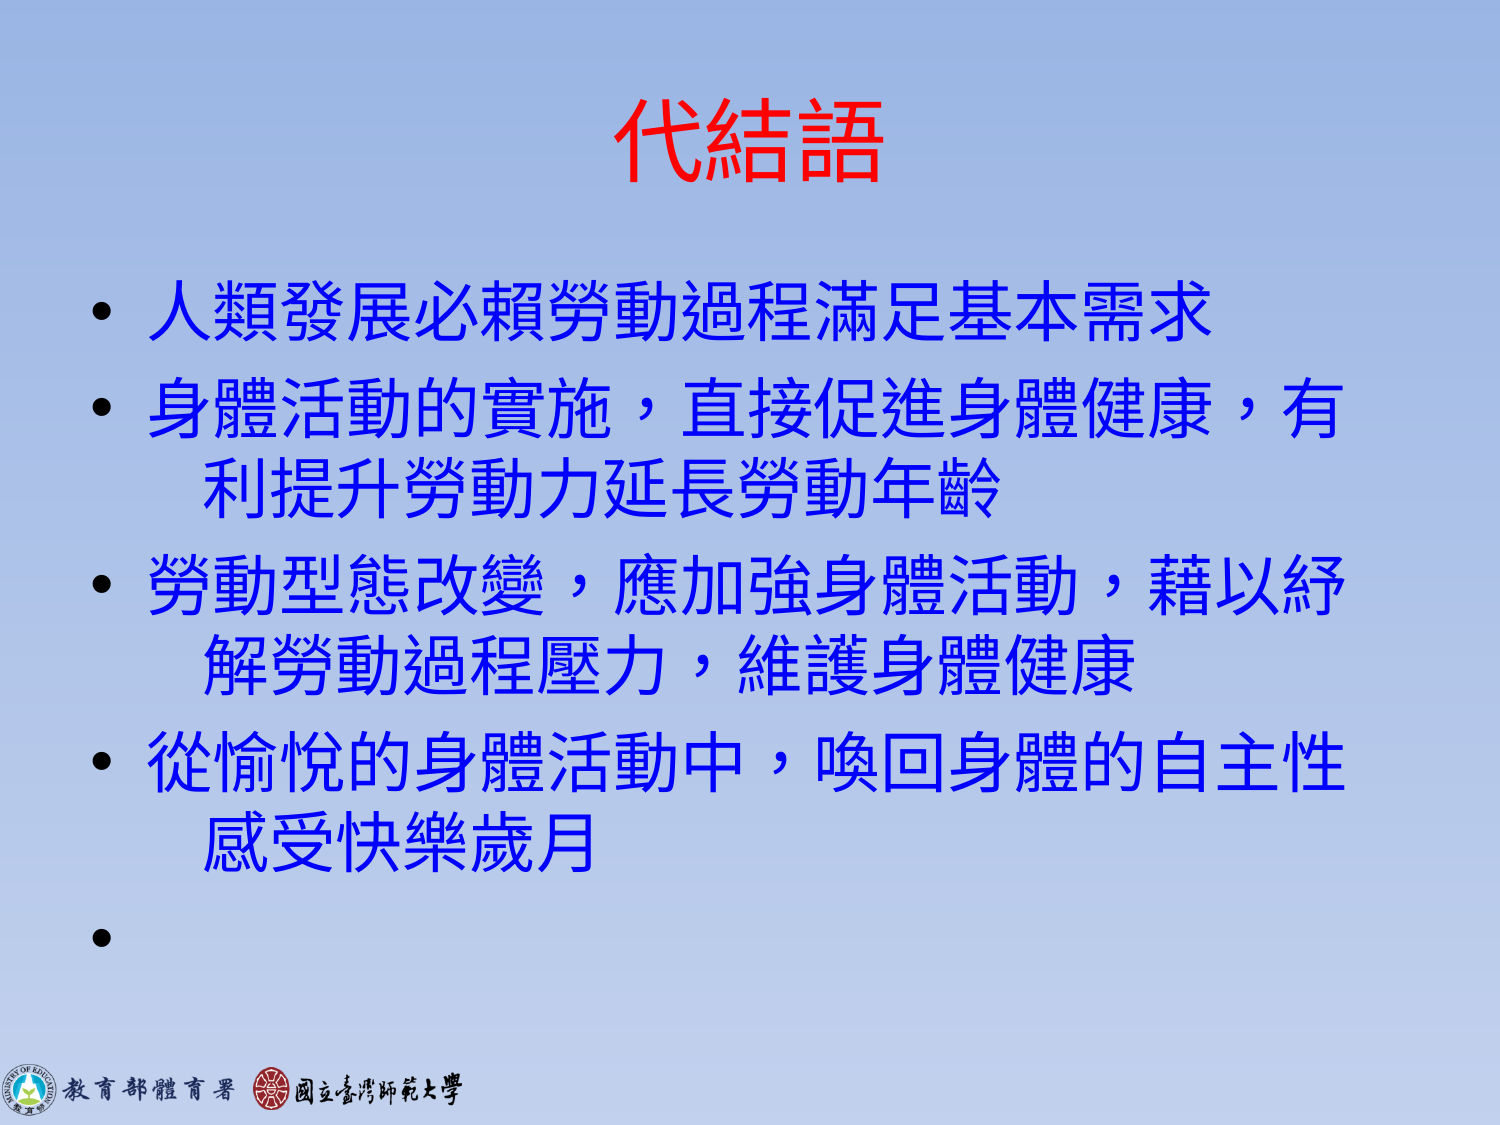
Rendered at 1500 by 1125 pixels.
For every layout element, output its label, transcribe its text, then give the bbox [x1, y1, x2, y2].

list 人類發展必賴勞動過程滿足基本需求 身體活動的實施，直接促進身體健康，有利提升勞動力延長勞動年齡 勞動型態改變，應加強身體活動，藉以紓解勞動過程壓力，維護身體健康 從愉悅的身體活動中，喚回身體的自主性感受快樂歲月 [75, 262, 1426, 1005]
title 代結語 [75, 45, 1426, 233]
